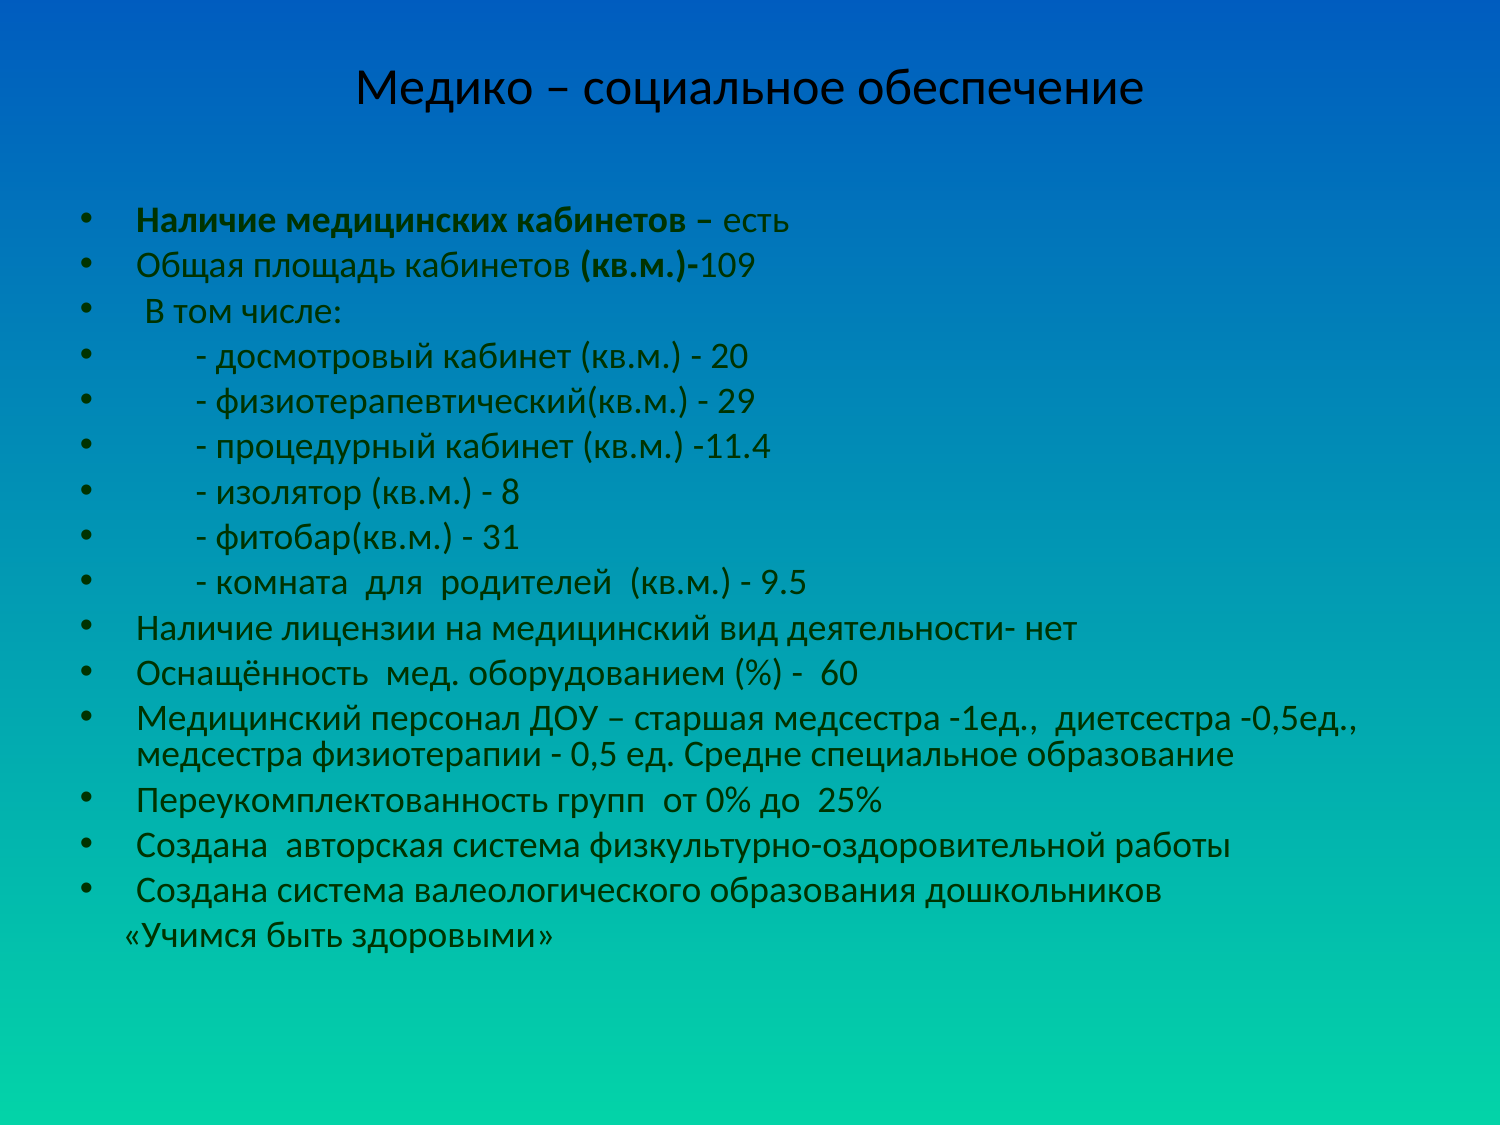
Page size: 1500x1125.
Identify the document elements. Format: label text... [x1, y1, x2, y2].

list Наличие медицинских кабинетов – есть Общая площадь кабинетов (кв.м.)-109 В том числе: - досмотровый кабинет (кв.м.) - 20 - физиотерапевтический(кв.м.) - 29 - процедурный кабинет (кв.м.) -11.4 - изолятор (кв.м.) - 8 - фитобар(кв.м.) - 31 - комната для родителей (кв.м.) - 9.5 Наличие лицензии на медицинский вид деятельности- нет Оснащённость мед. оборудованием (%) - 60 Медицинский персонал ДОУ – старшая медсестра -1ед., диетсестра -0,5ед., медсестра физиотерапии - 0,5 ед. Средне специальное образование Переукомплектованность групп от 0% до 25% Создана авторская система физкультурно-оздоровительной работы Создана система валеологического образования дошкольников «Учимся быть здоровыми» [64, 196, 1415, 1060]
title Медико – социальное обеспечение [75, 45, 1426, 123]
